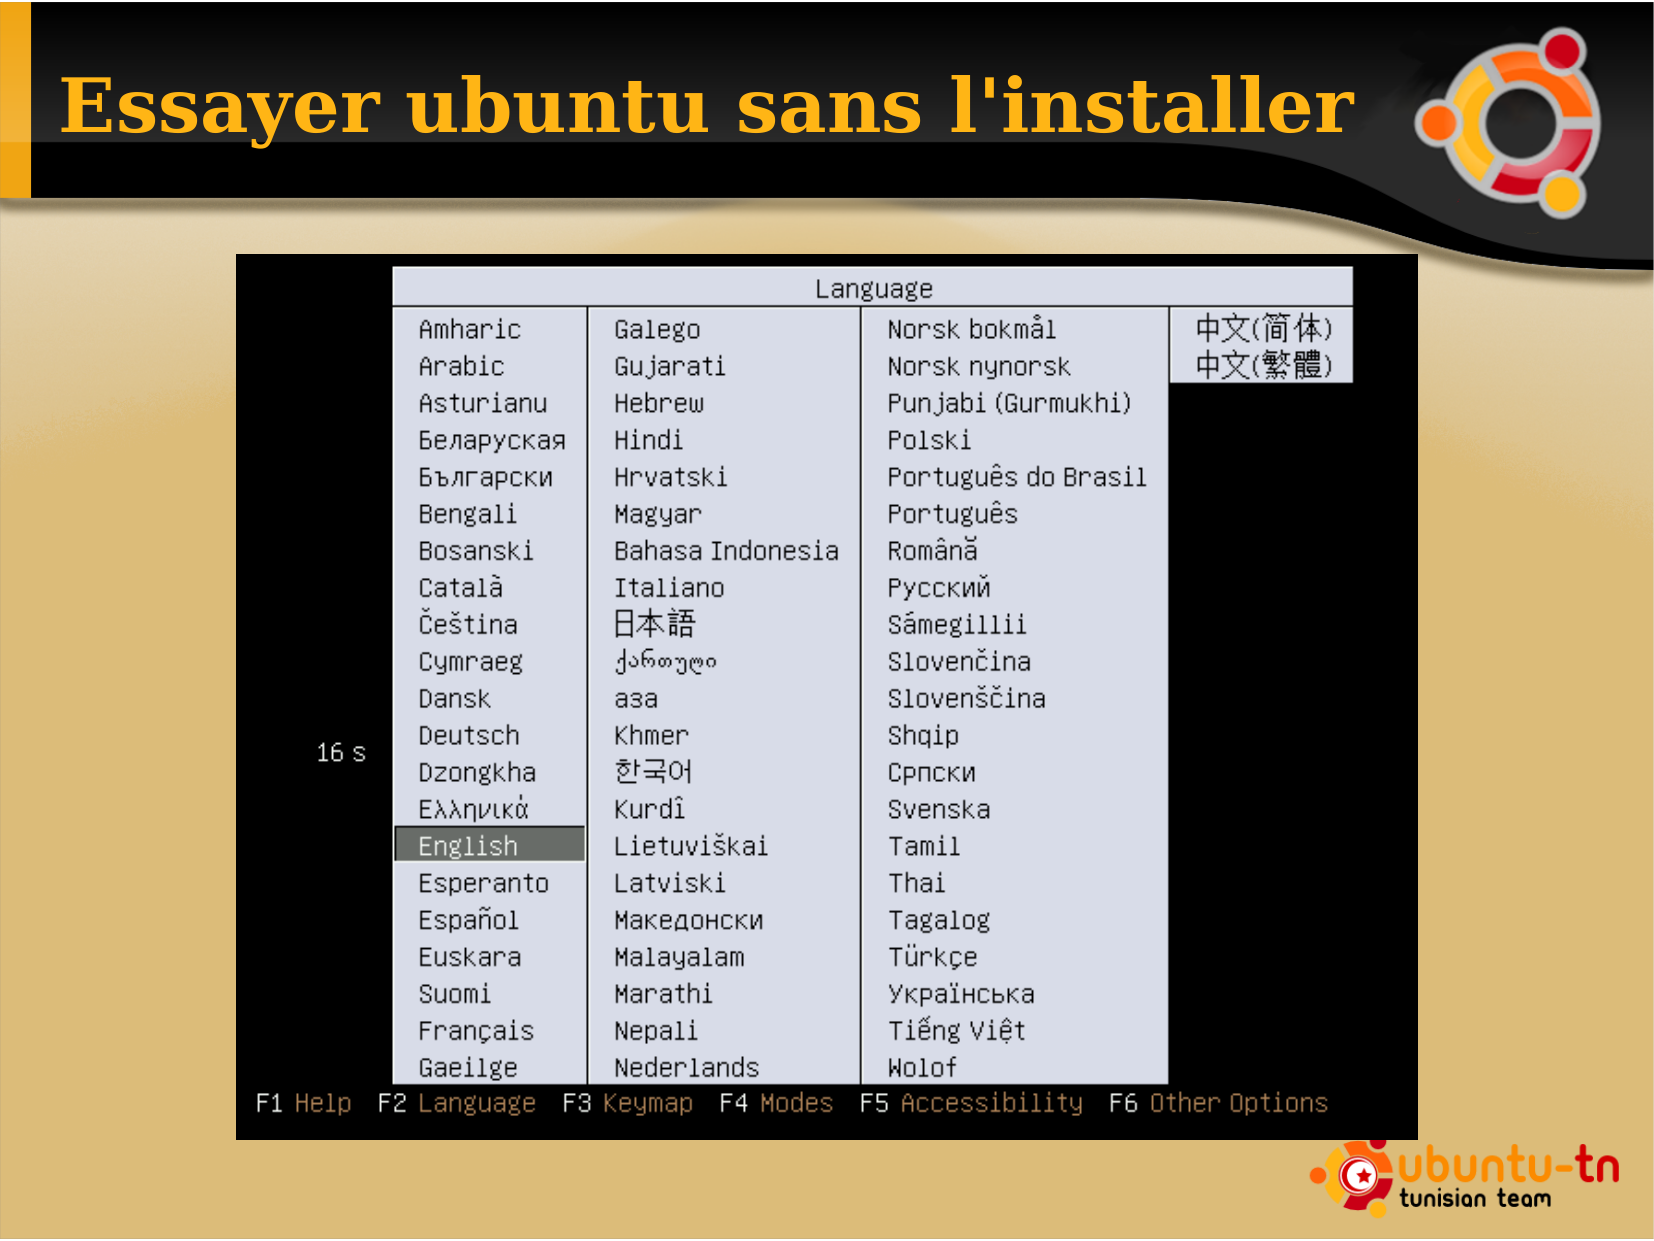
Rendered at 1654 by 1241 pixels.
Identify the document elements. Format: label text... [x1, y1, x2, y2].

picture [0, 0, 1654, 1241]
title Essayer ubuntu sans l'installer [59, 9, 1447, 202]
